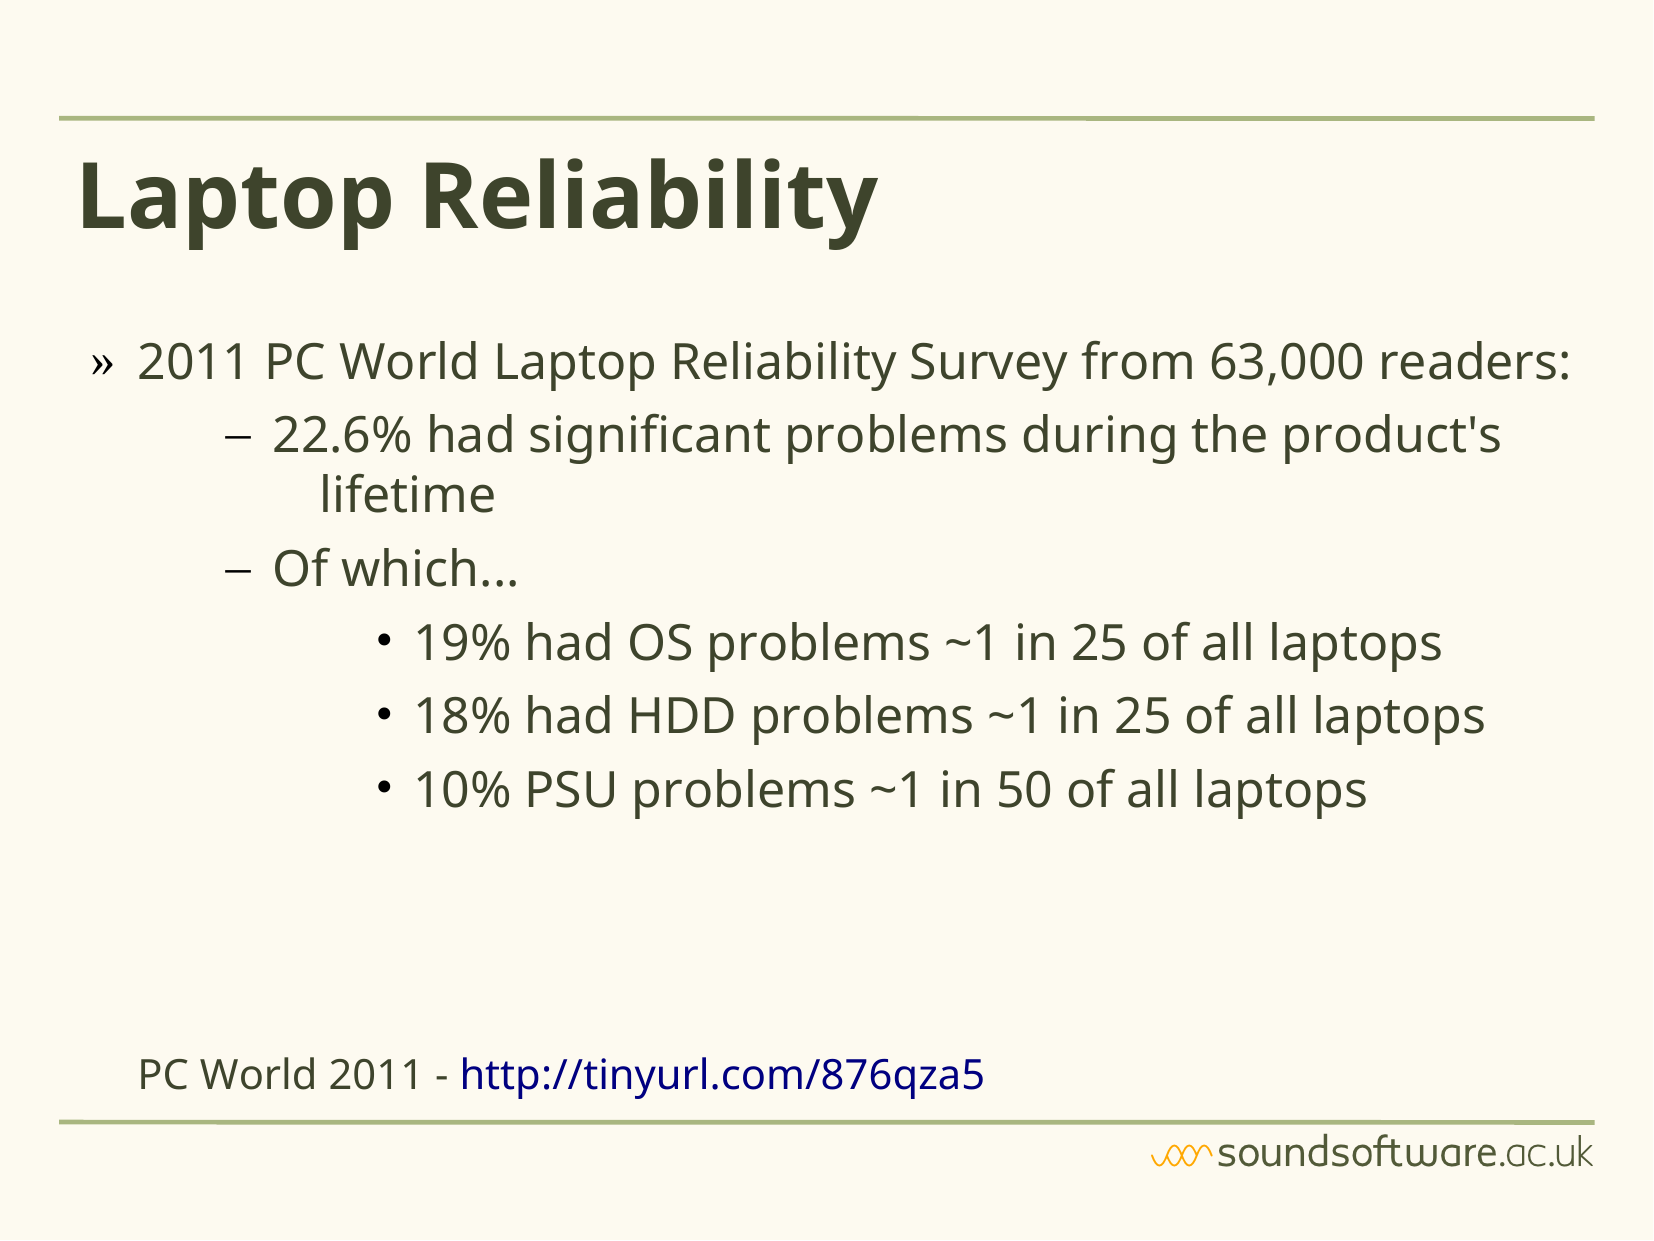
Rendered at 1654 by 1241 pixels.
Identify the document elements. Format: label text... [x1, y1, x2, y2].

title Laptop Reliability [59, 109, 1594, 274]
picture [1151, 1140, 1593, 1167]
list 2011 PC World Laptop Reliability Survey from 63,000 readers: 22.6% had significant problems during the product's lifetime Of which... 19% had OS problems ~1 in 25 of all laptops 18% had HDD problems ~1 in 25 of all laptops 10% PSU problems ~1 in 50 of all laptops PC World 2011 - http://tinyurl.com/876qza5 [59, 321, 1594, 1140]
